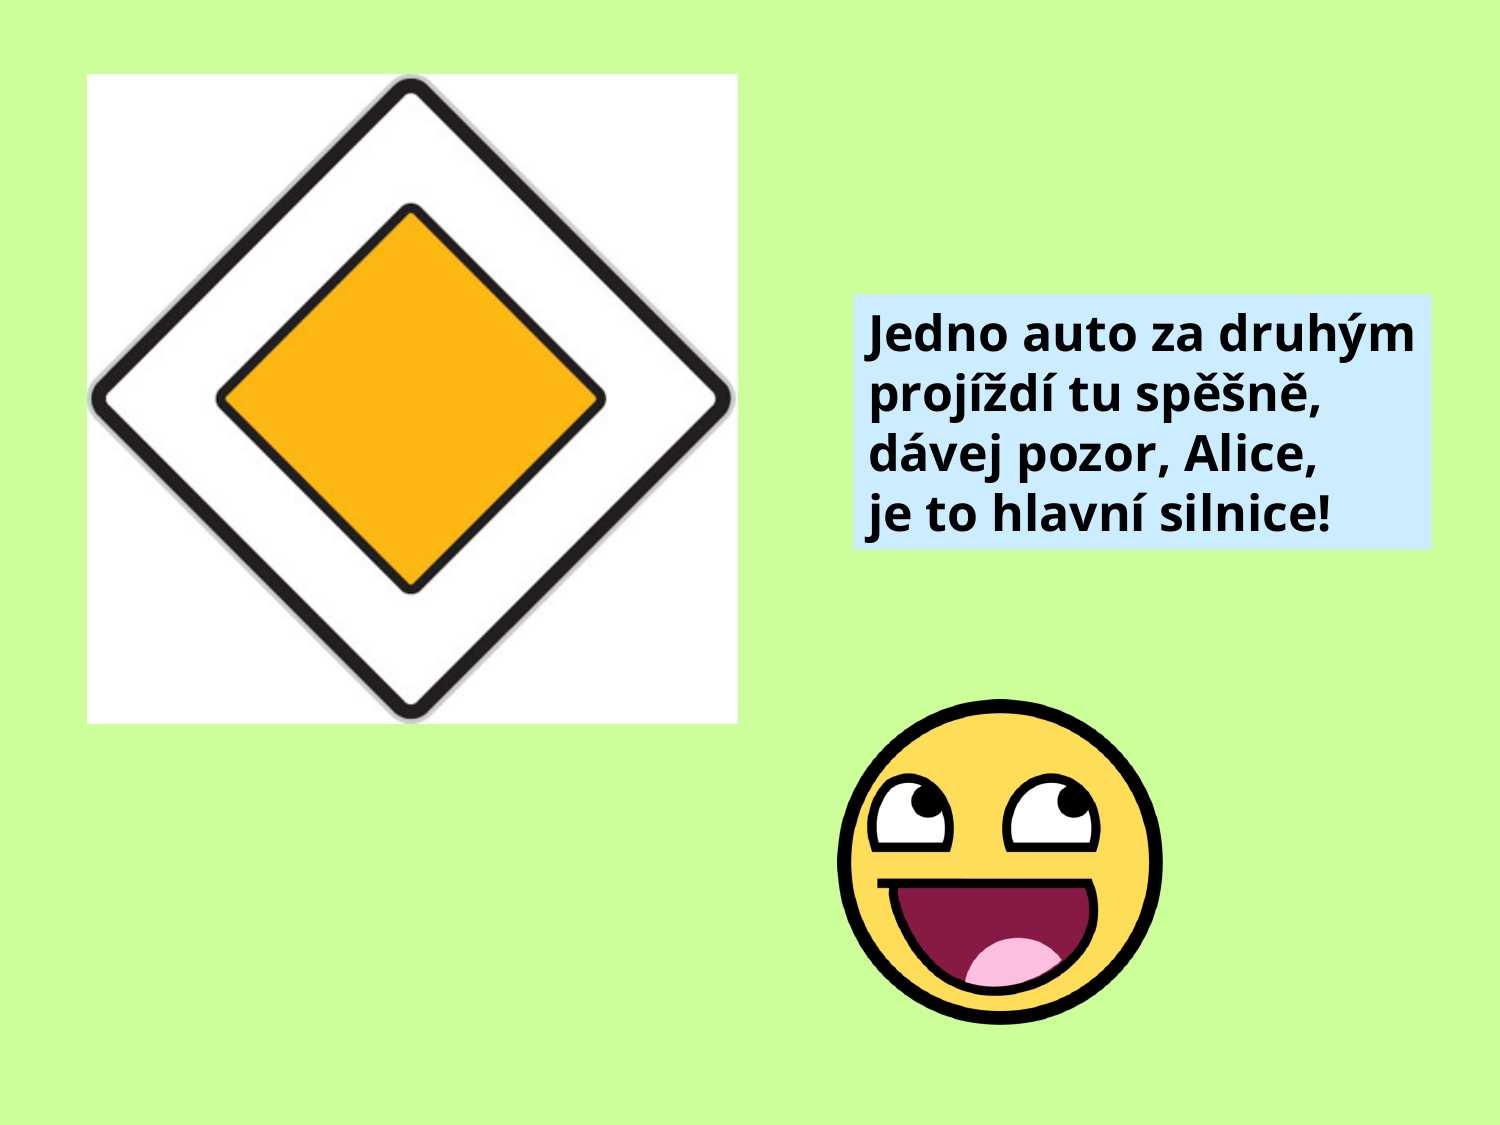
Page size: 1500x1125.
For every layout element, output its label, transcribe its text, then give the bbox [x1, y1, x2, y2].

picture [87, 74, 738, 724]
text_box Jedno auto za druhým projíždí tu spěšně, dávej pozor, Alice, je to hlavní silnice! [853, 294, 1432, 550]
picture [837, 699, 1163, 1026]
